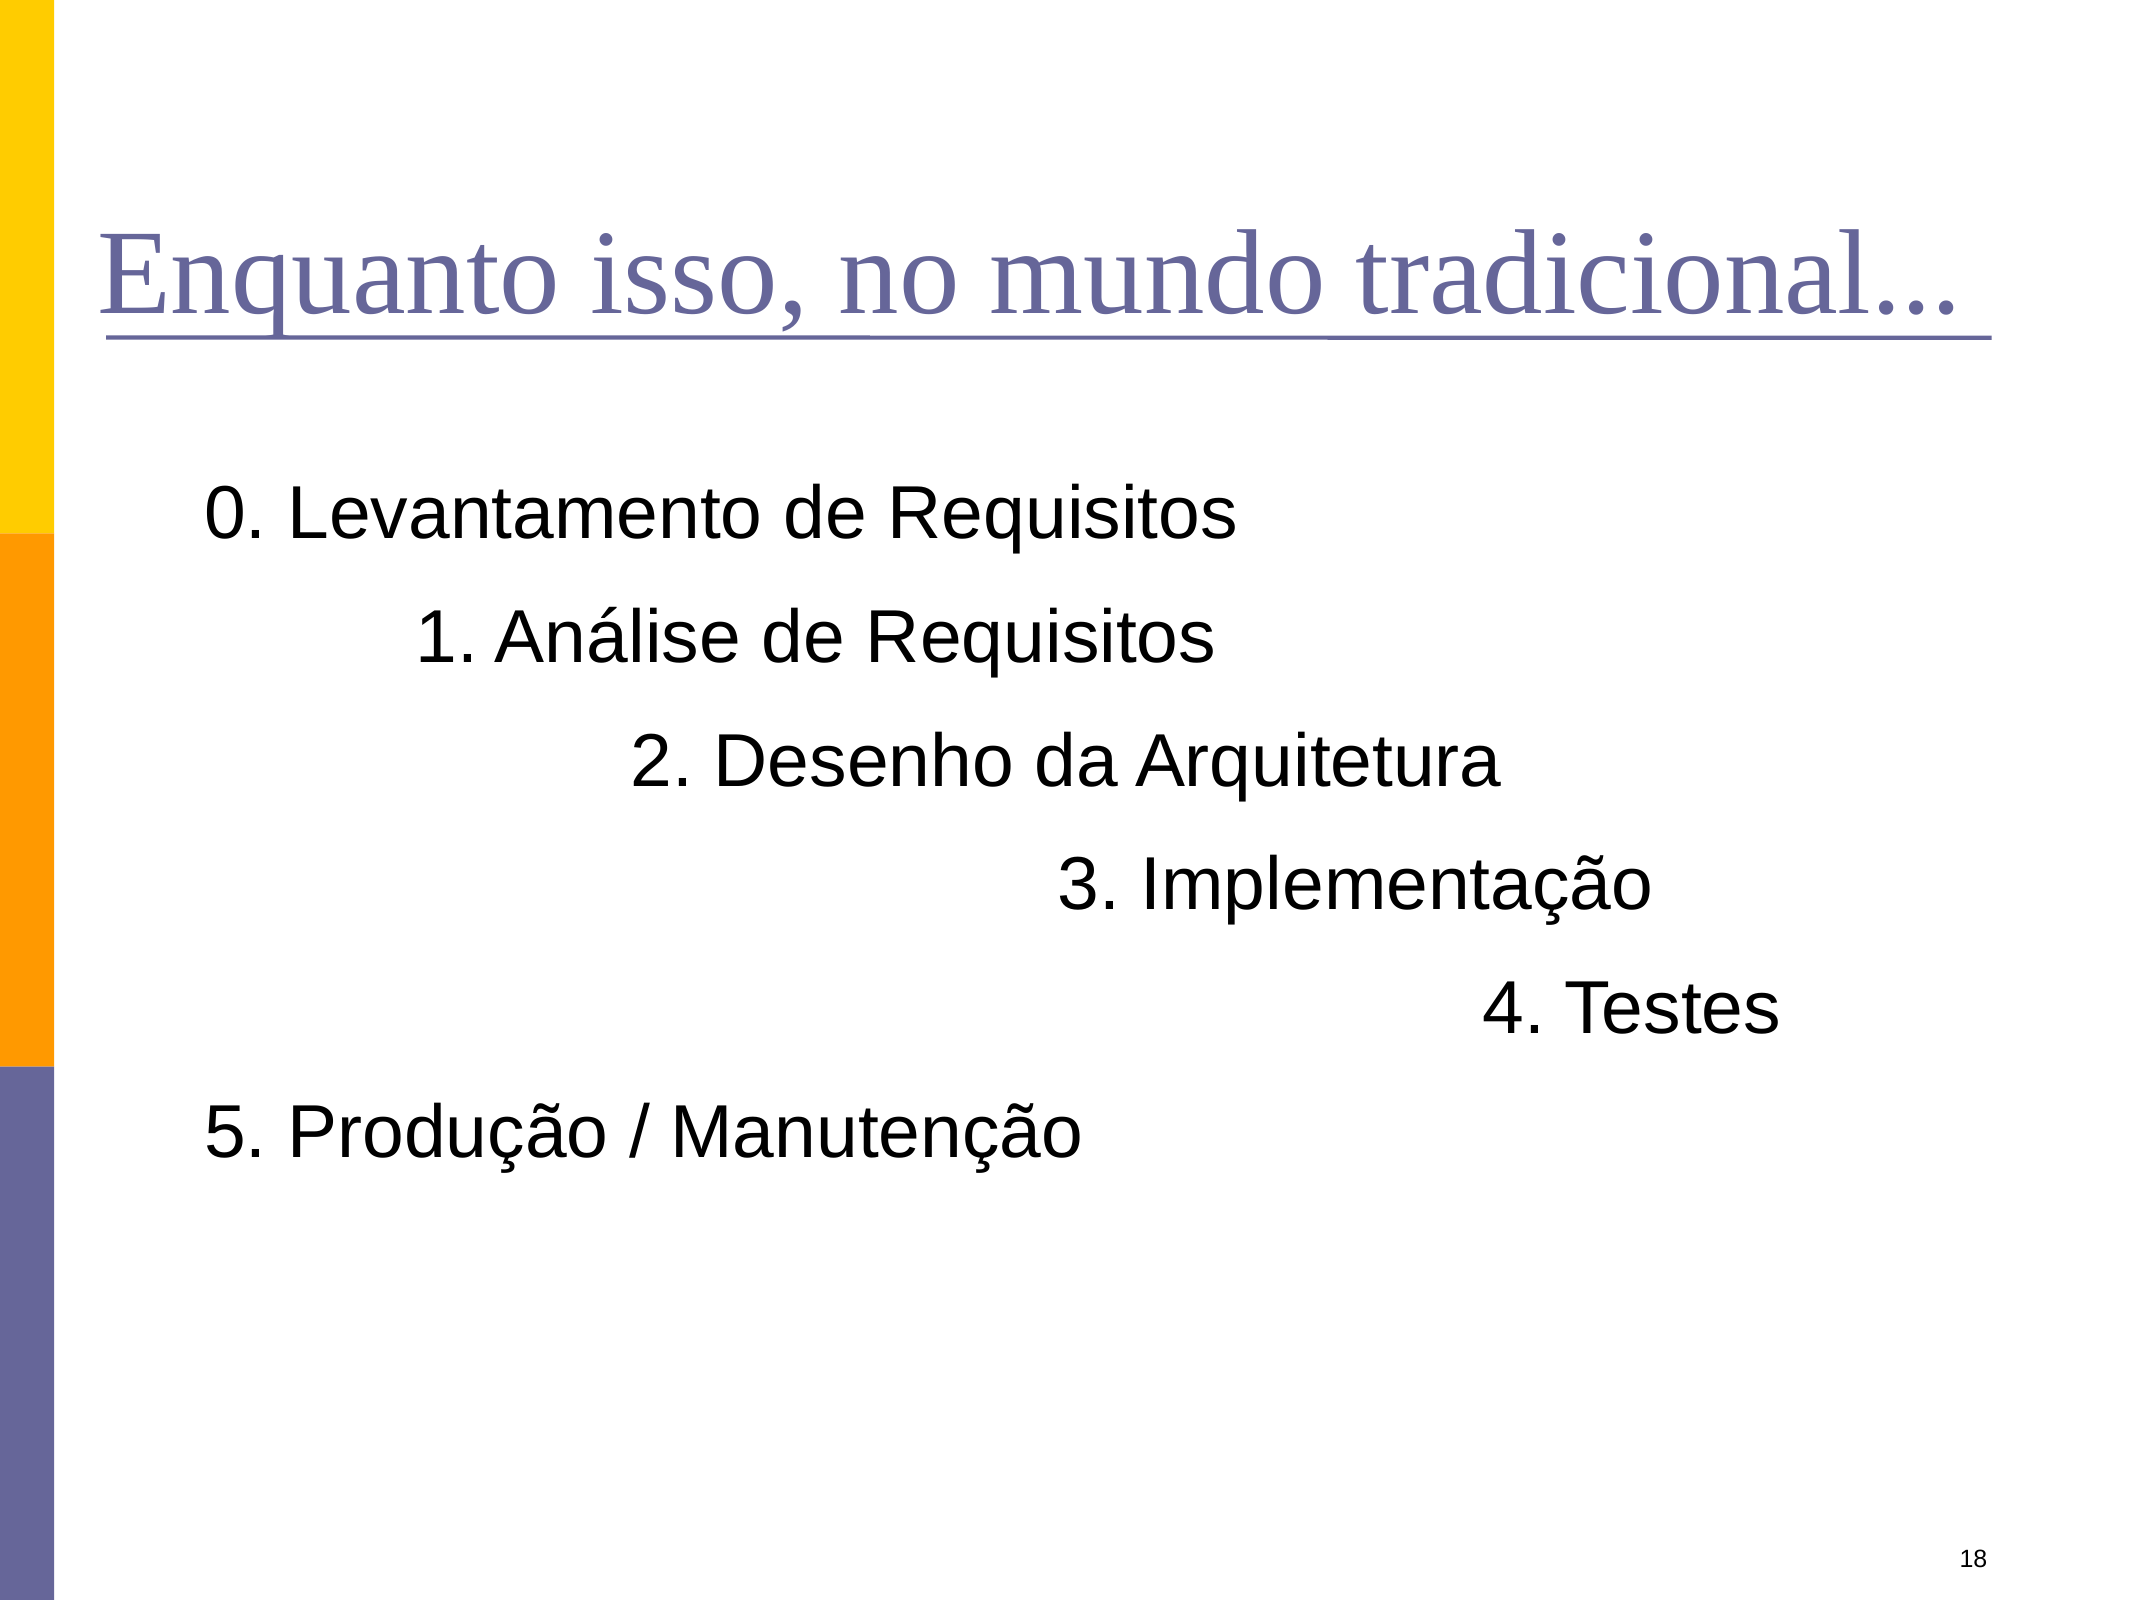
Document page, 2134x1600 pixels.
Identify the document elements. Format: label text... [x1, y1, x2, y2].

list 0. Levantamento de Requisitos 1. Análise de Requisitos 2. Desenho da Arquitetura 3. Implementação 4. Testes 5. Produção / Manutenção [195, 445, 2062, 1270]
title Enquanto isso, no mundo tradicional... [79, 12, 2134, 348]
text_box [0, 0, 55, 1600]
